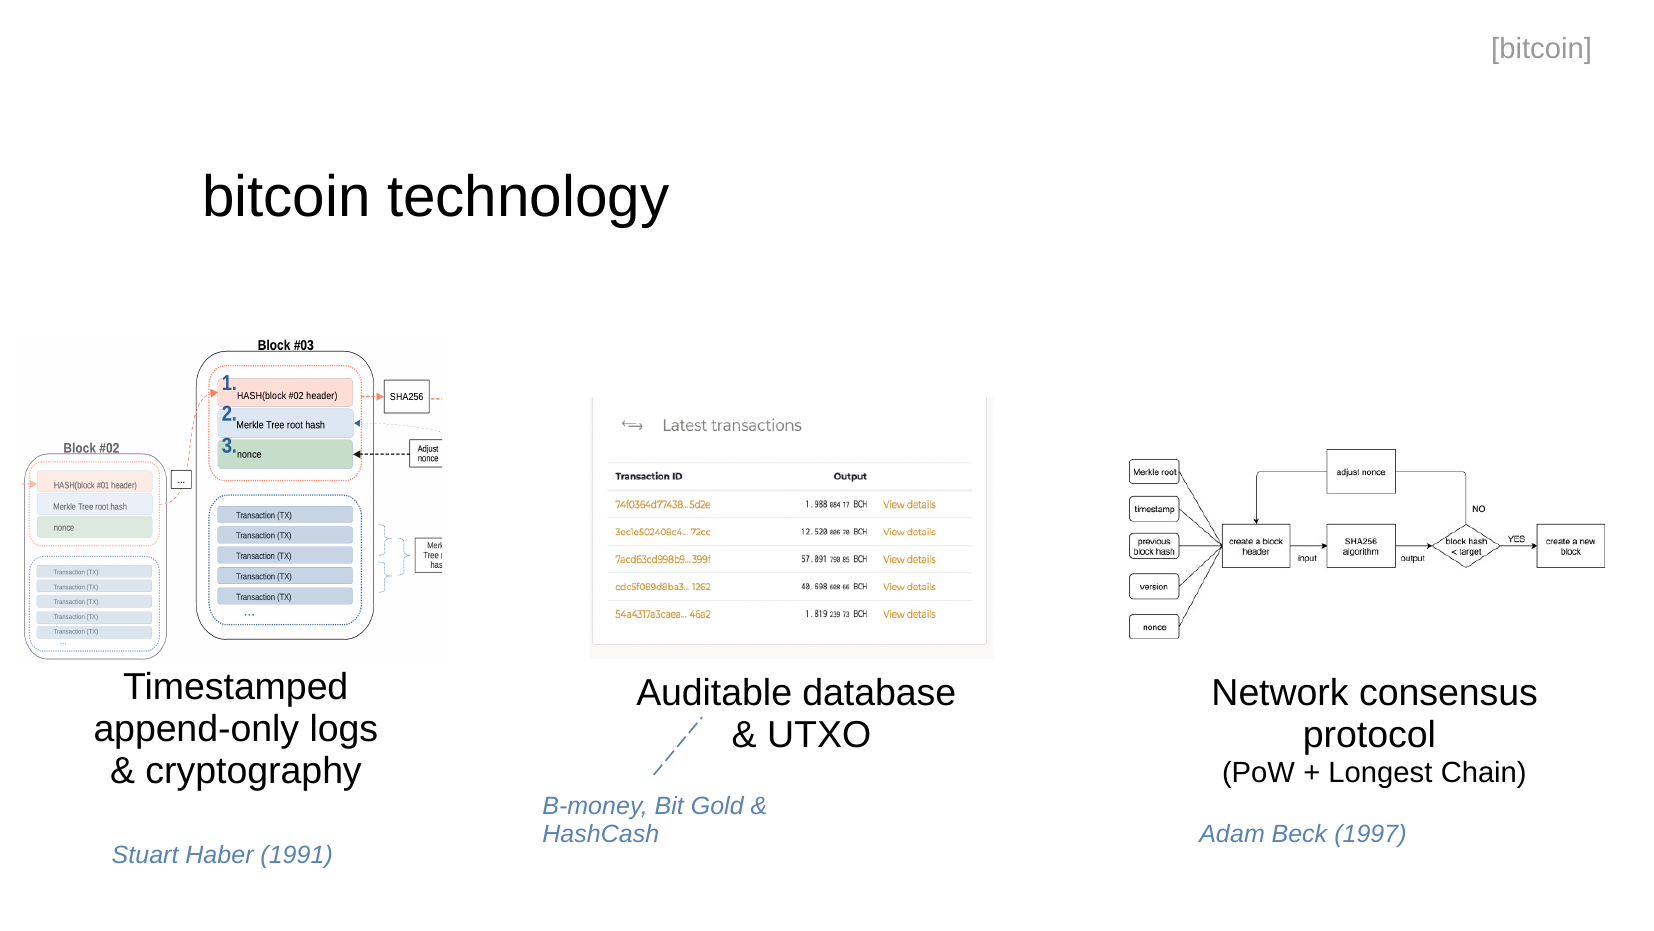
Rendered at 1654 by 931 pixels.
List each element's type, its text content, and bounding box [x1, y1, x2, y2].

text_box Auditable database & UTXO [617, 664, 976, 767]
text_box [bitcoin] [1476, 24, 1623, 76]
text_box Timestamped append-only logs & cryptography [67, 663, 405, 809]
text_box bitcoin technology [187, 155, 938, 269]
text_box Stuart Haber (1991) [96, 833, 389, 881]
picture [21, 336, 443, 663]
picture [1129, 449, 1605, 639]
text_box Adam Beck (1997) [1184, 812, 1433, 859]
text_box Network consensus protocol (PoW + Longest Chain) [1168, 664, 1581, 815]
picture [589, 397, 994, 659]
text_box B-money, Bit Gold & HashCash [527, 784, 805, 855]
